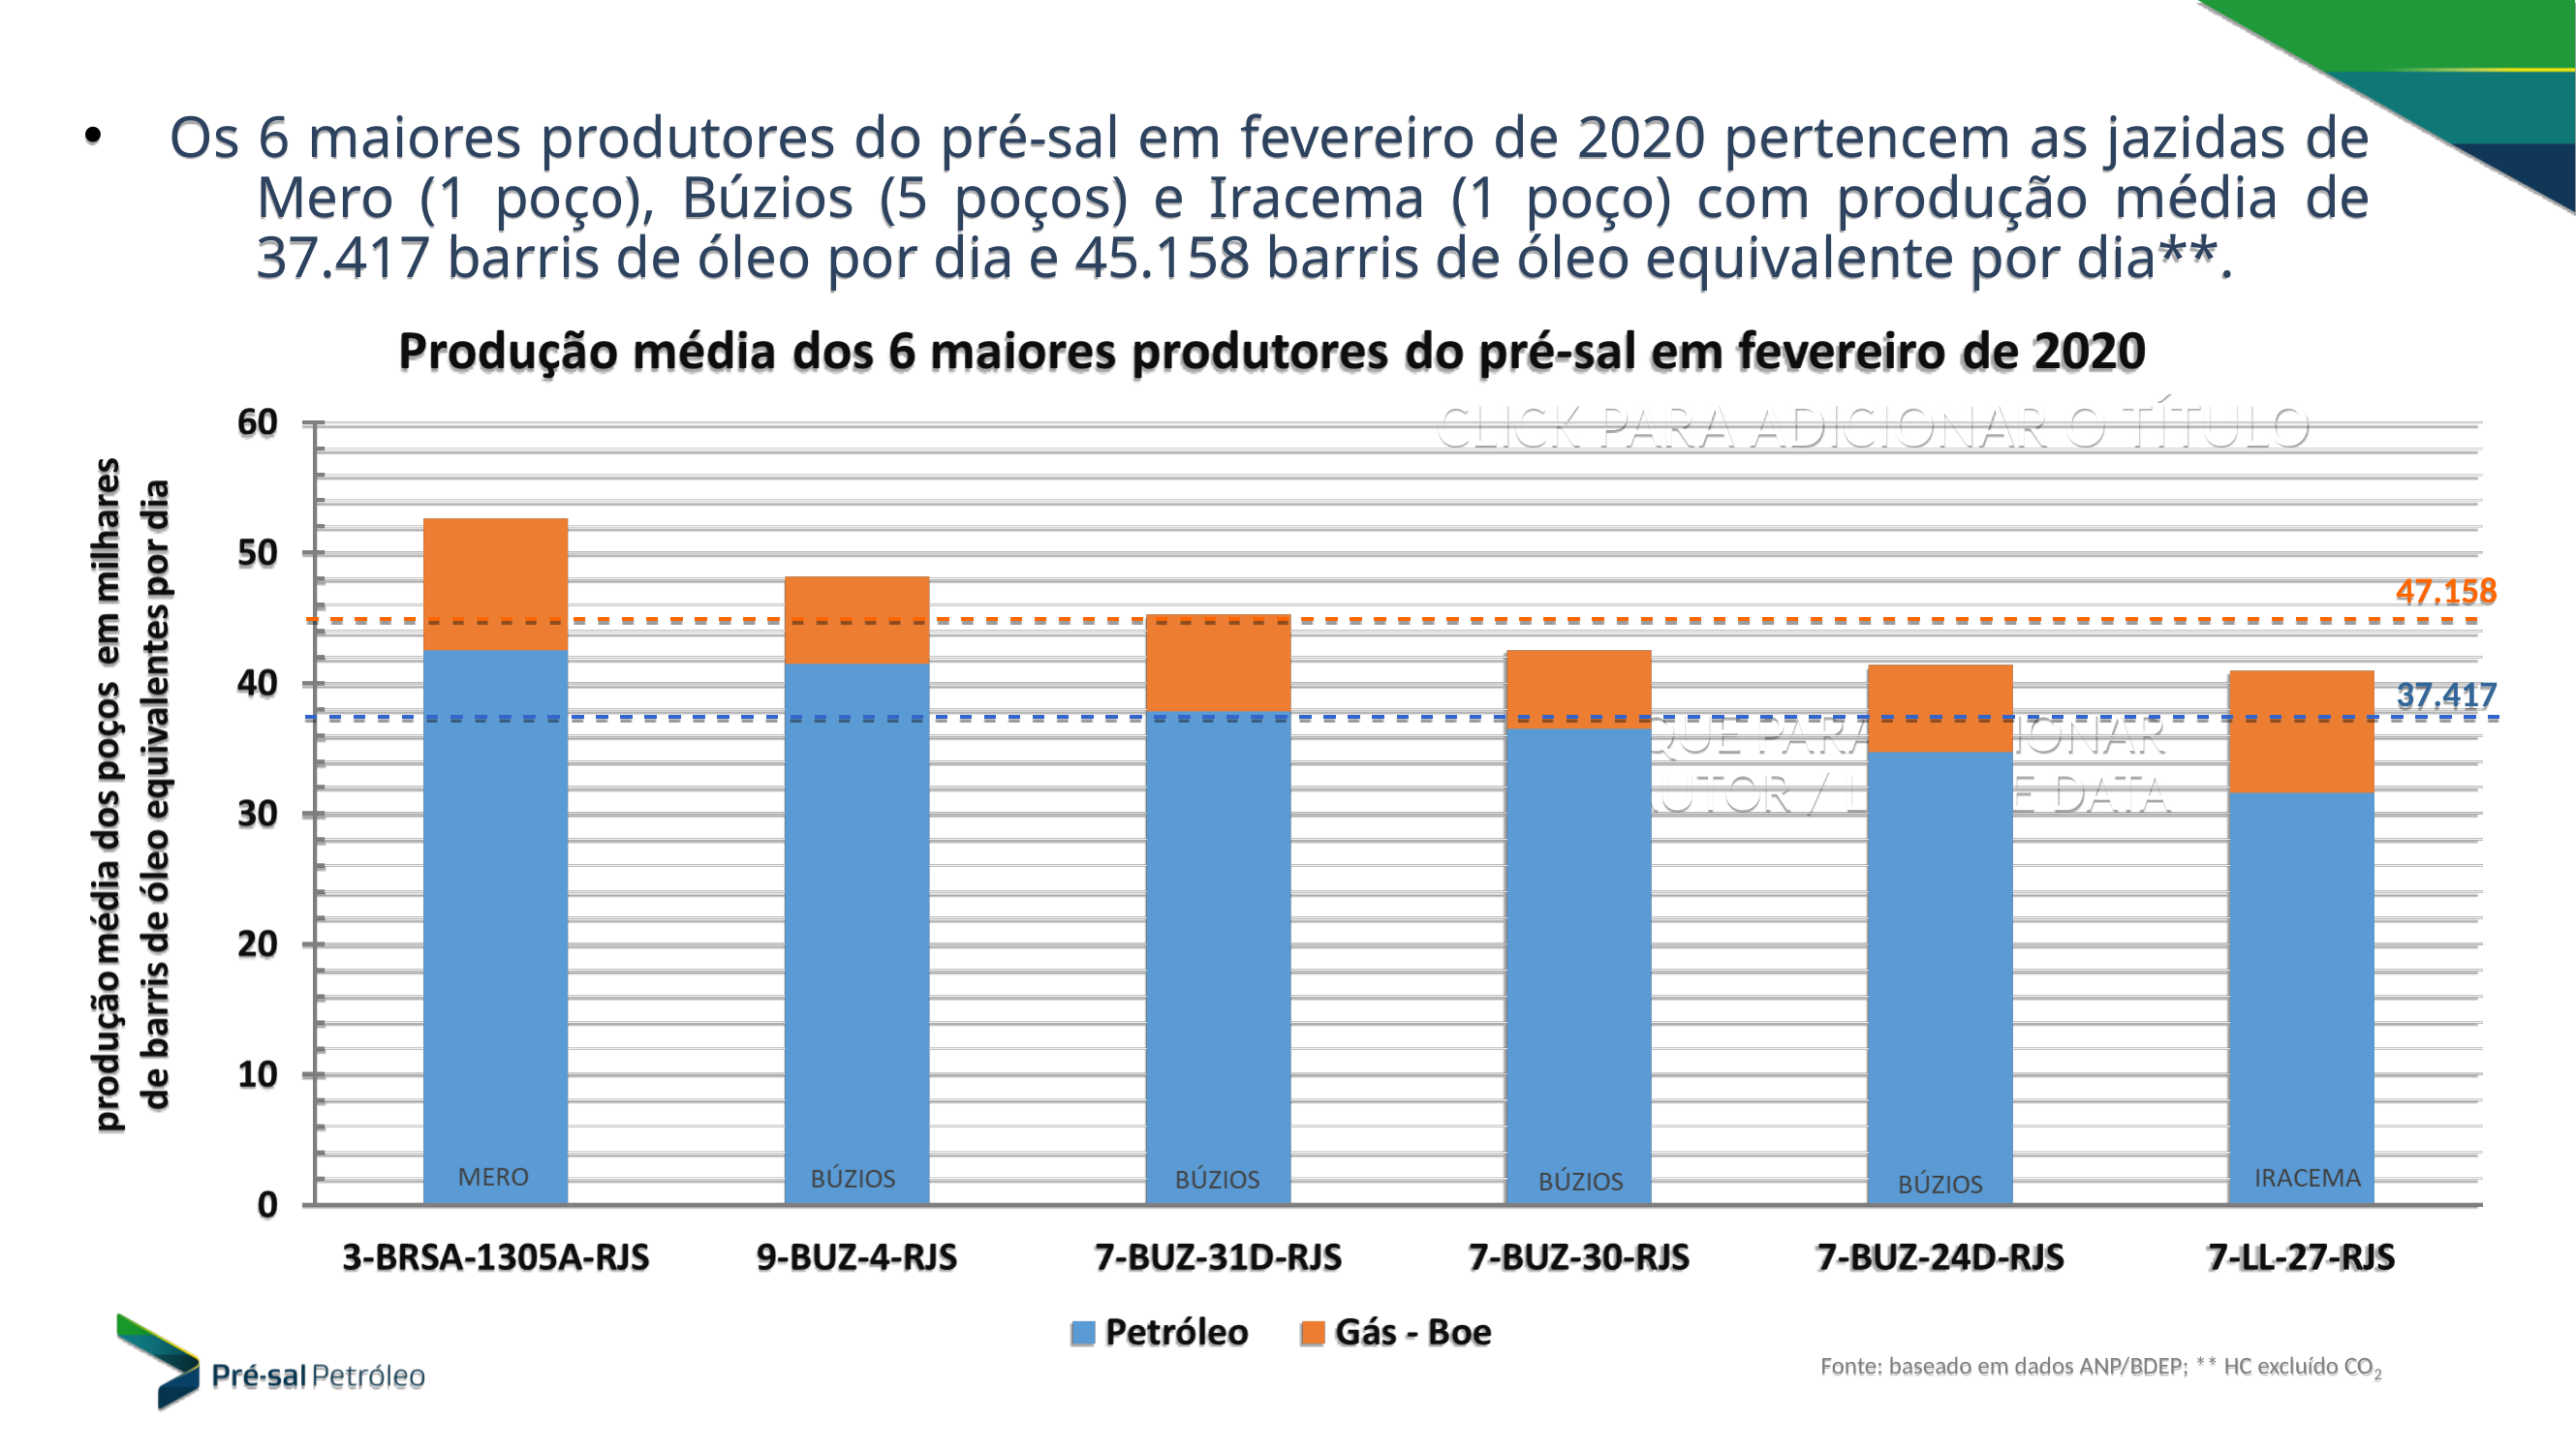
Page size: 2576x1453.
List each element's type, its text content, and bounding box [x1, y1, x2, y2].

text_box Fonte: baseado em dados ANP/BDEP; ** HC excluído CO2 [1806, 1342, 2407, 1386]
text_box 47.158 [2381, 559, 2524, 619]
text_box 37.417 [2381, 663, 2524, 723]
text_box Os 6 maiores produtores do pré-sal em fevereiro de 2020 pertencem as jazidas de Mero (1 poço), Búzios (5 poços) e Iracema (1 poço) com produção média de 37.417 barris de óleo por dia e 45.158 barris de óleo equivalente por dia**. [68, 100, 2387, 330]
picture [13, 298, 2532, 1388]
